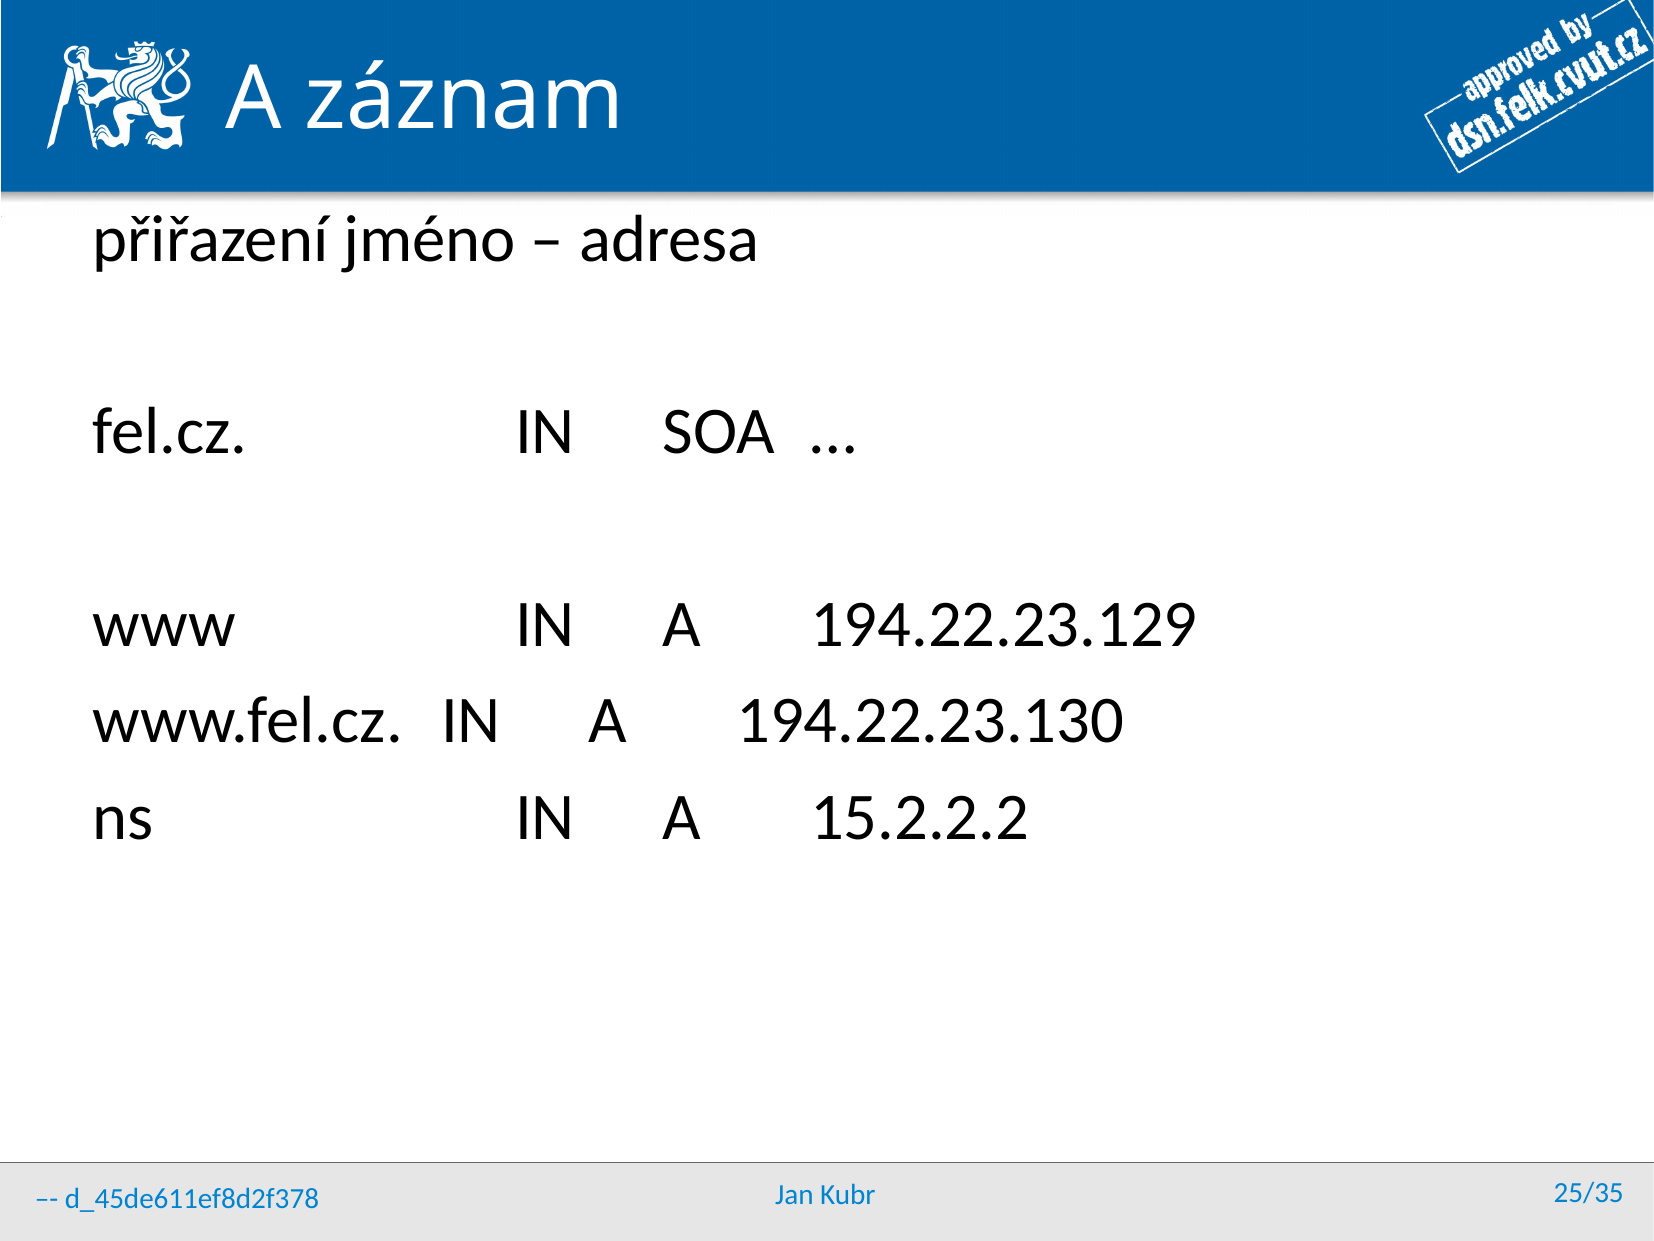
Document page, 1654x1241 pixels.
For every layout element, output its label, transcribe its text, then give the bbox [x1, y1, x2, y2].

title A záznam [225, 0, 1426, 188]
list přiřazení jméno – adresa fel.cz. IN SOA … www IN A 194.22.23.129 www.fel.cz. IN A 194.22.23.130 ns IN A 15.2.2.2 [75, 211, 1488, 1041]
picture [1, 0, 1654, 217]
